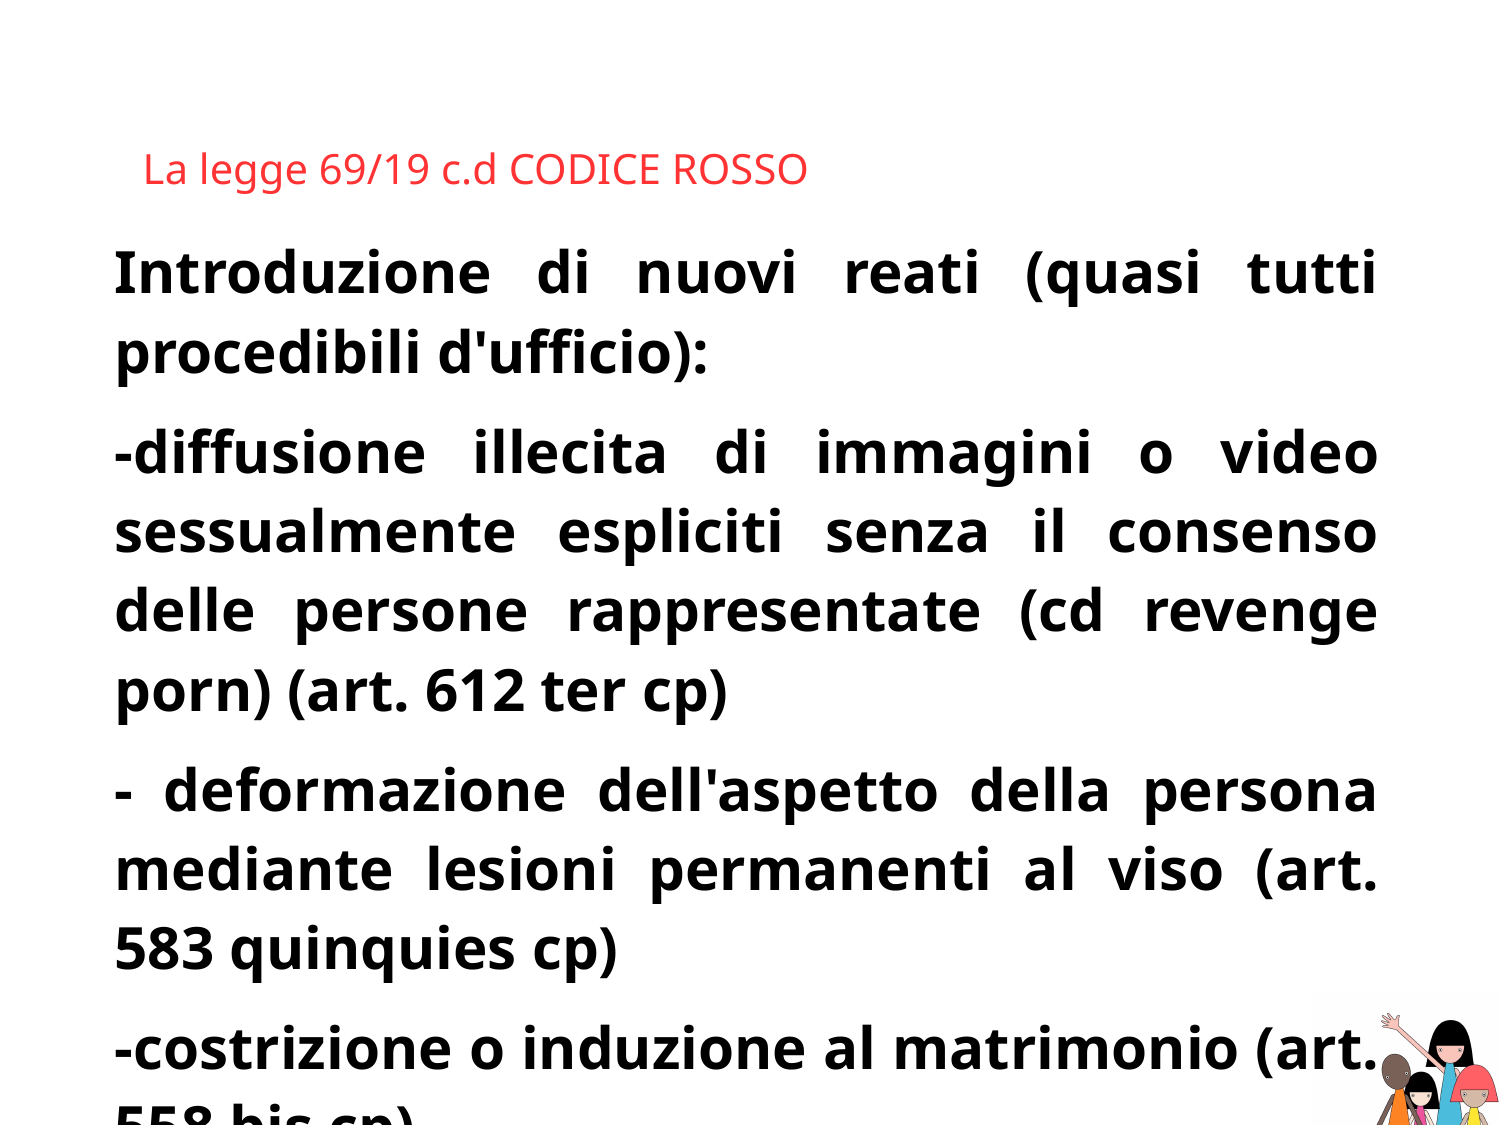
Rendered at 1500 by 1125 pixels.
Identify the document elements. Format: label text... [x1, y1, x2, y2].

text_box La legge 69/19 c.d CODICE ROSSO [127, 59, 1422, 278]
text_box Introduzione di nuovi reati (quasi tutti procedibili d'ufficio): -diffusione illecita di immagini o video sessualmente espliciti senza il consenso delle persone rappresentate (cd revenge porn) (art. 612 ter cp) - deformazione dell'aspetto della persona mediante lesioni permanenti al viso (art. 583 quinquies cp) -costrizione o induzione al matrimonio (art. 558 bis cp) -violazione dei provvedimenti di allontanamento dalla casa familiare e del divieto di avvicinamento ai luoghi frequentati dalla persona offesa (art. 387 bis cp) [100, 224, 1394, 998]
